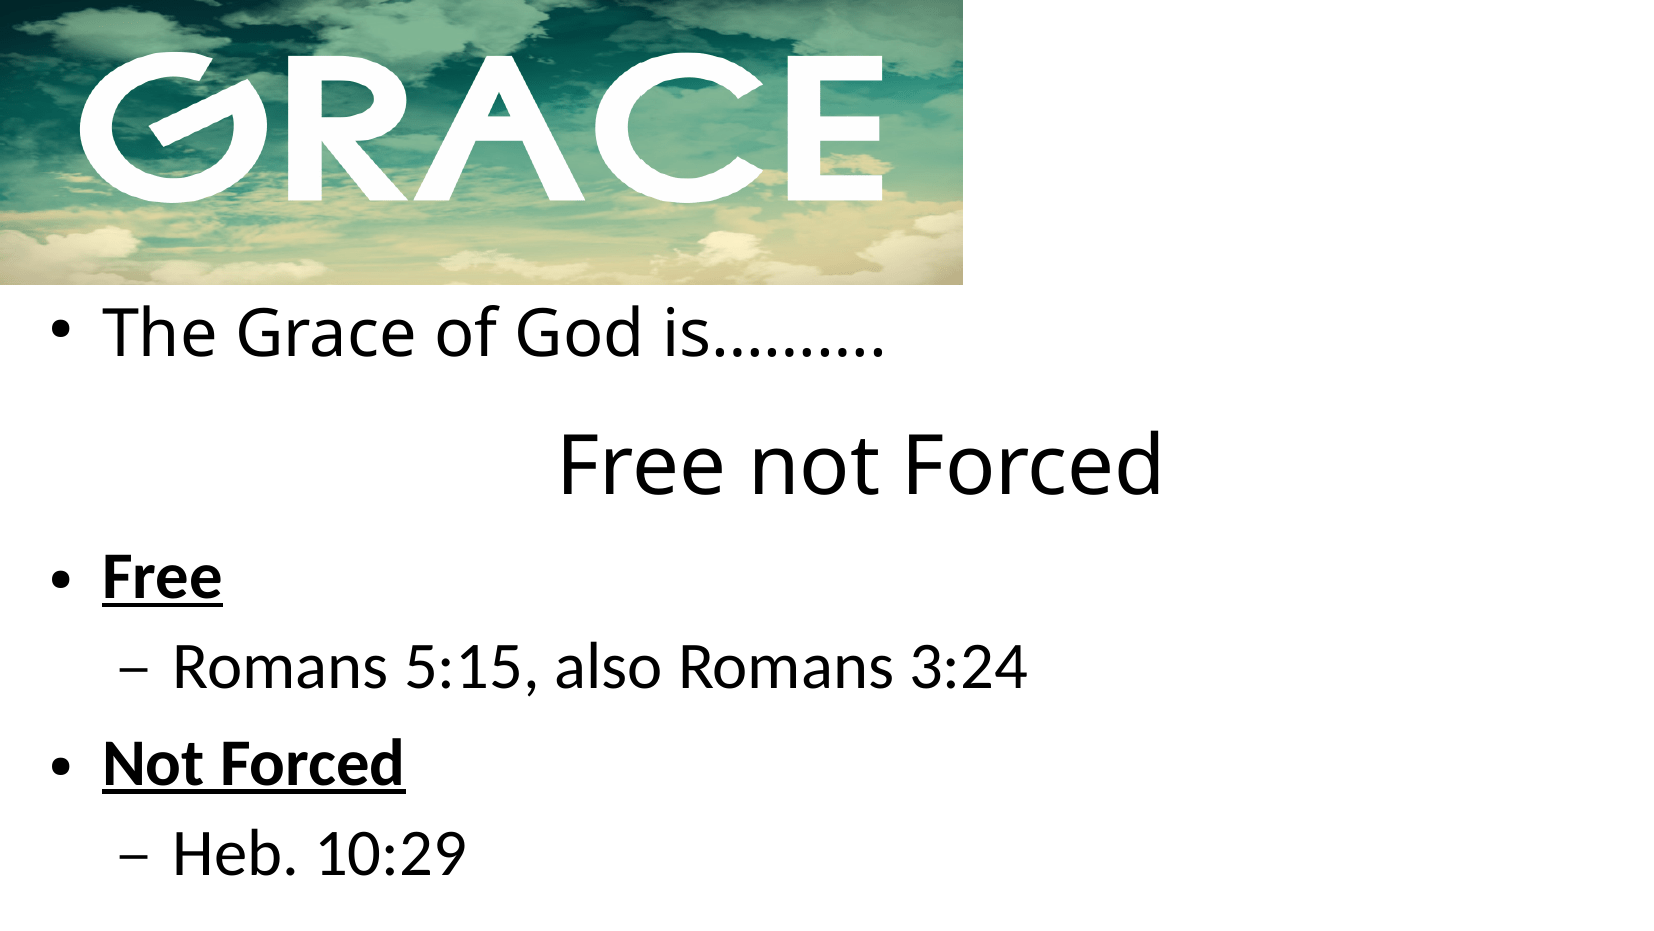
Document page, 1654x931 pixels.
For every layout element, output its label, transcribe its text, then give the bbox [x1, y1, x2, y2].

picture [0, 0, 963, 286]
list The Grace of God is………. Free not Forced Free Romans 5:15, also Romans 3:24 Not Forced Heb. 10:29 [31, 285, 1622, 916]
